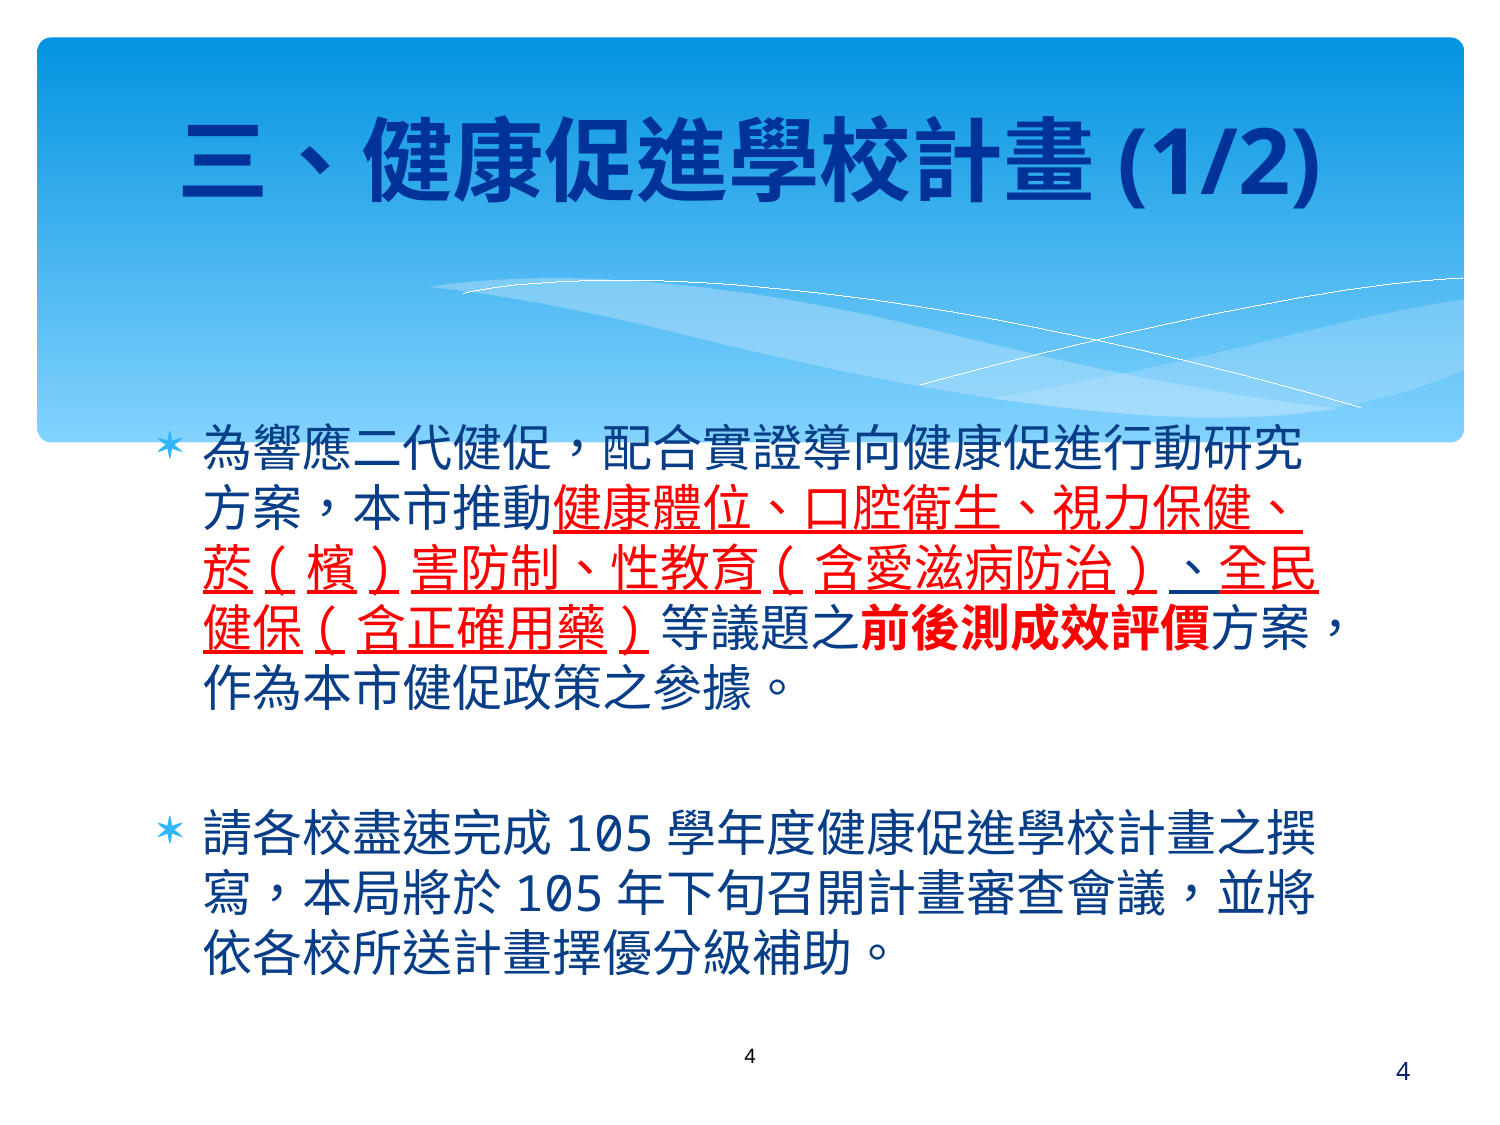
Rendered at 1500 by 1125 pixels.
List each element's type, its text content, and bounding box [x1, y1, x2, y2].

text_box <number> [1074, 1042, 1426, 1103]
text_box <number> [654, 1025, 846, 1086]
list 為響應二代健促，配合實證導向健康促進行動研究方案，本市推動健康體位、口腔衛生、視力保健、菸(檳)害防制、性教育(含愛滋病防治)、全民健保(含正確用藥)等議題之前後測成效評價方案，作為本市健促政策之參據。 請各校盡速完成105學年度健康促進學校計畫之撰寫，本局將於105年下旬召開計畫審查會議，並將依各校所送計畫擇優分級補助。 [142, 408, 1359, 1043]
title 三、健康促進學校計畫(1/2) [75, 55, 1426, 261]
